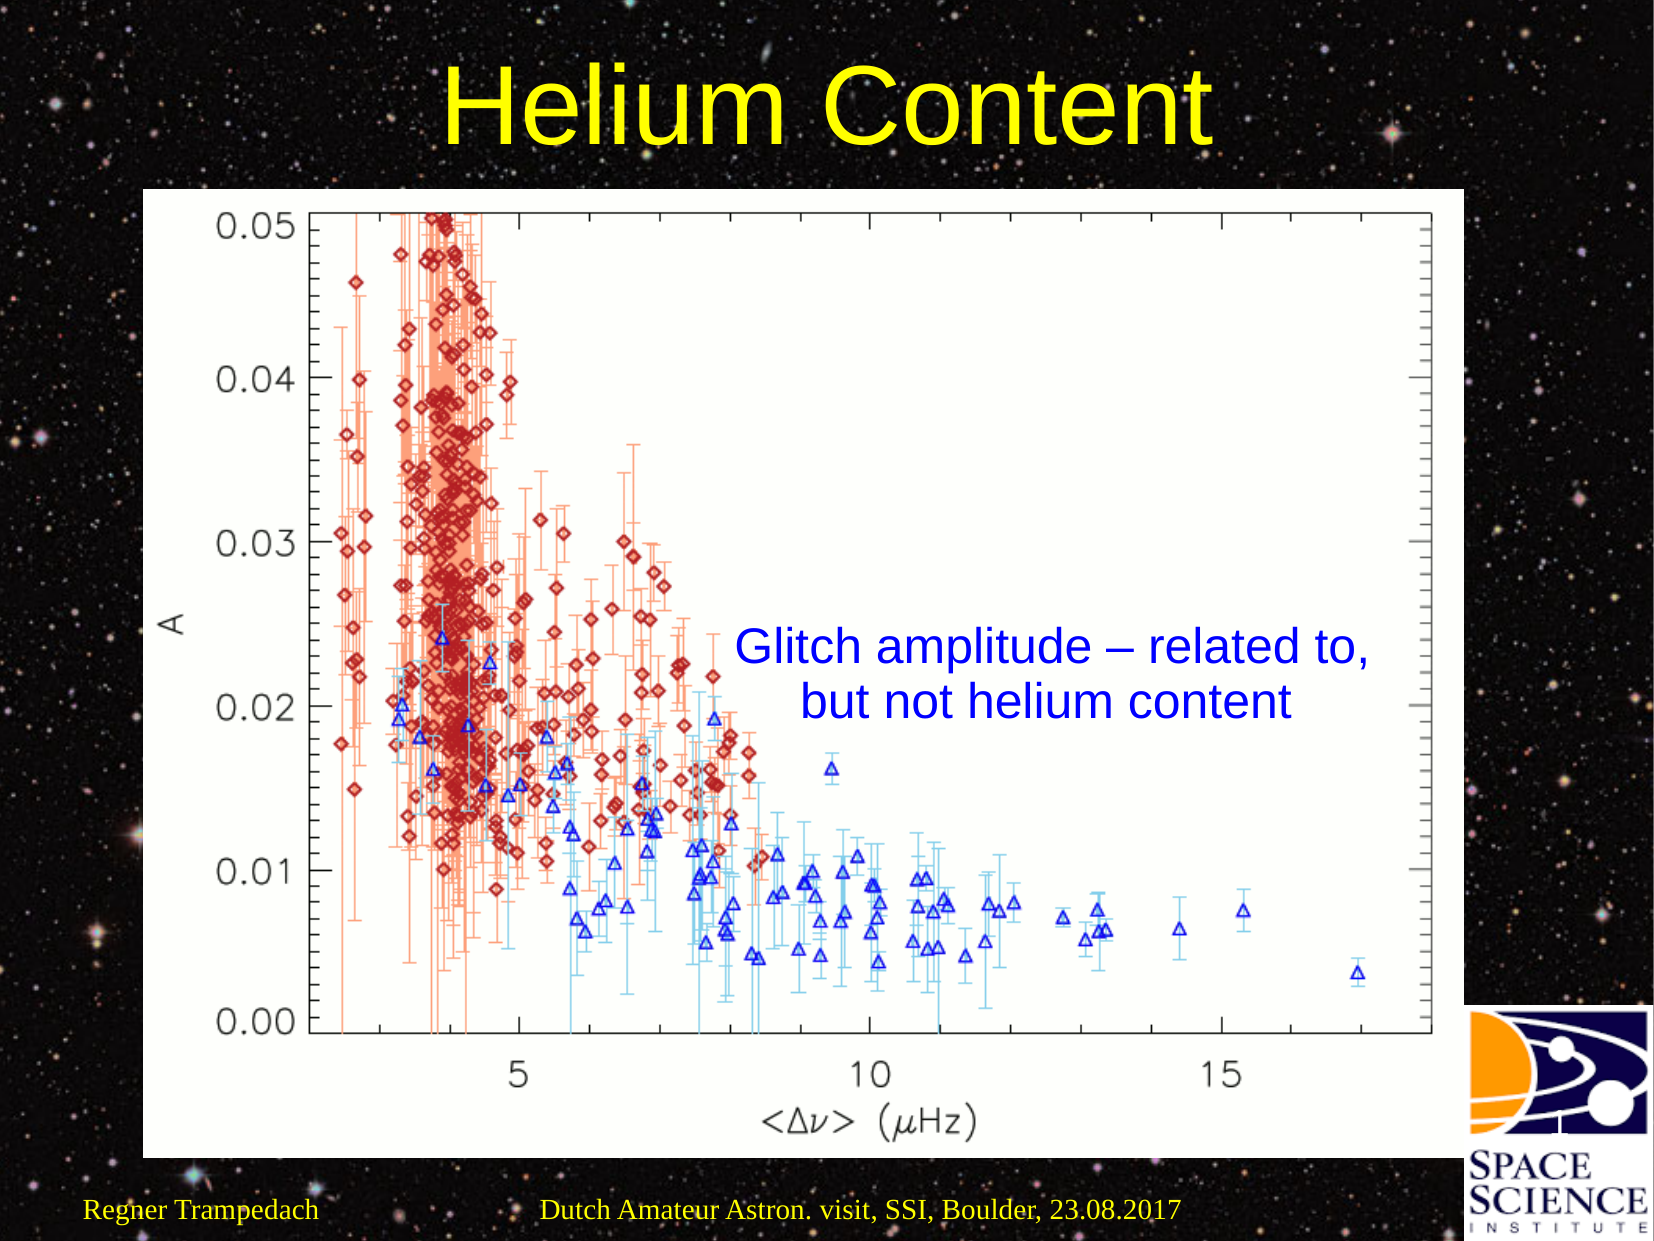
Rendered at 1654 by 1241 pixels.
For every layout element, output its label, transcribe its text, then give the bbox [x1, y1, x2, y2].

picture [0, 0, 1654, 1241]
title Helium Content [82, 2, 1571, 210]
